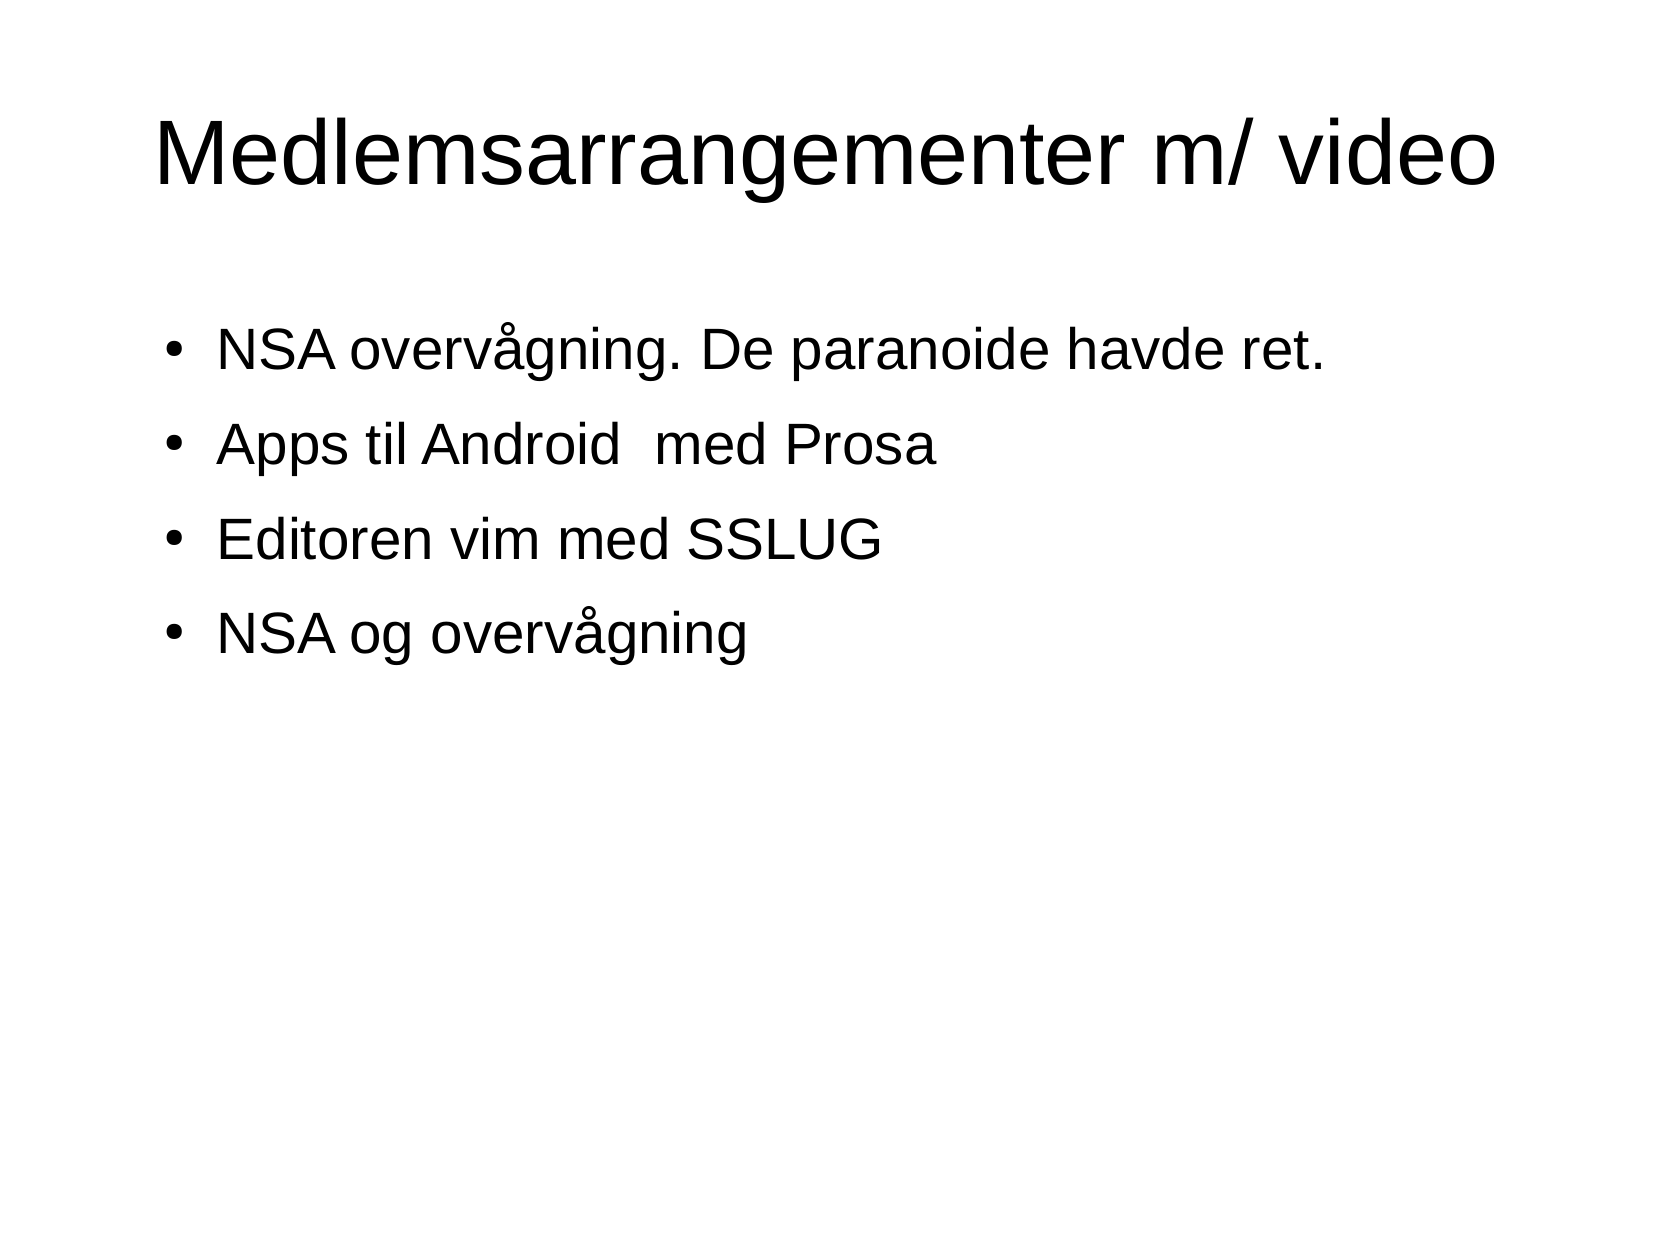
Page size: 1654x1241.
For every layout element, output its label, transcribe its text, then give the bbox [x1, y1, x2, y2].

list NSA overvågning. De paranoide havde ret. Apps til Android med Prosa Editoren vim med SSLUG NSA og overvågning [146, 317, 1635, 1121]
title Medlemsarrangementer m/ video [82, 56, 1571, 250]
